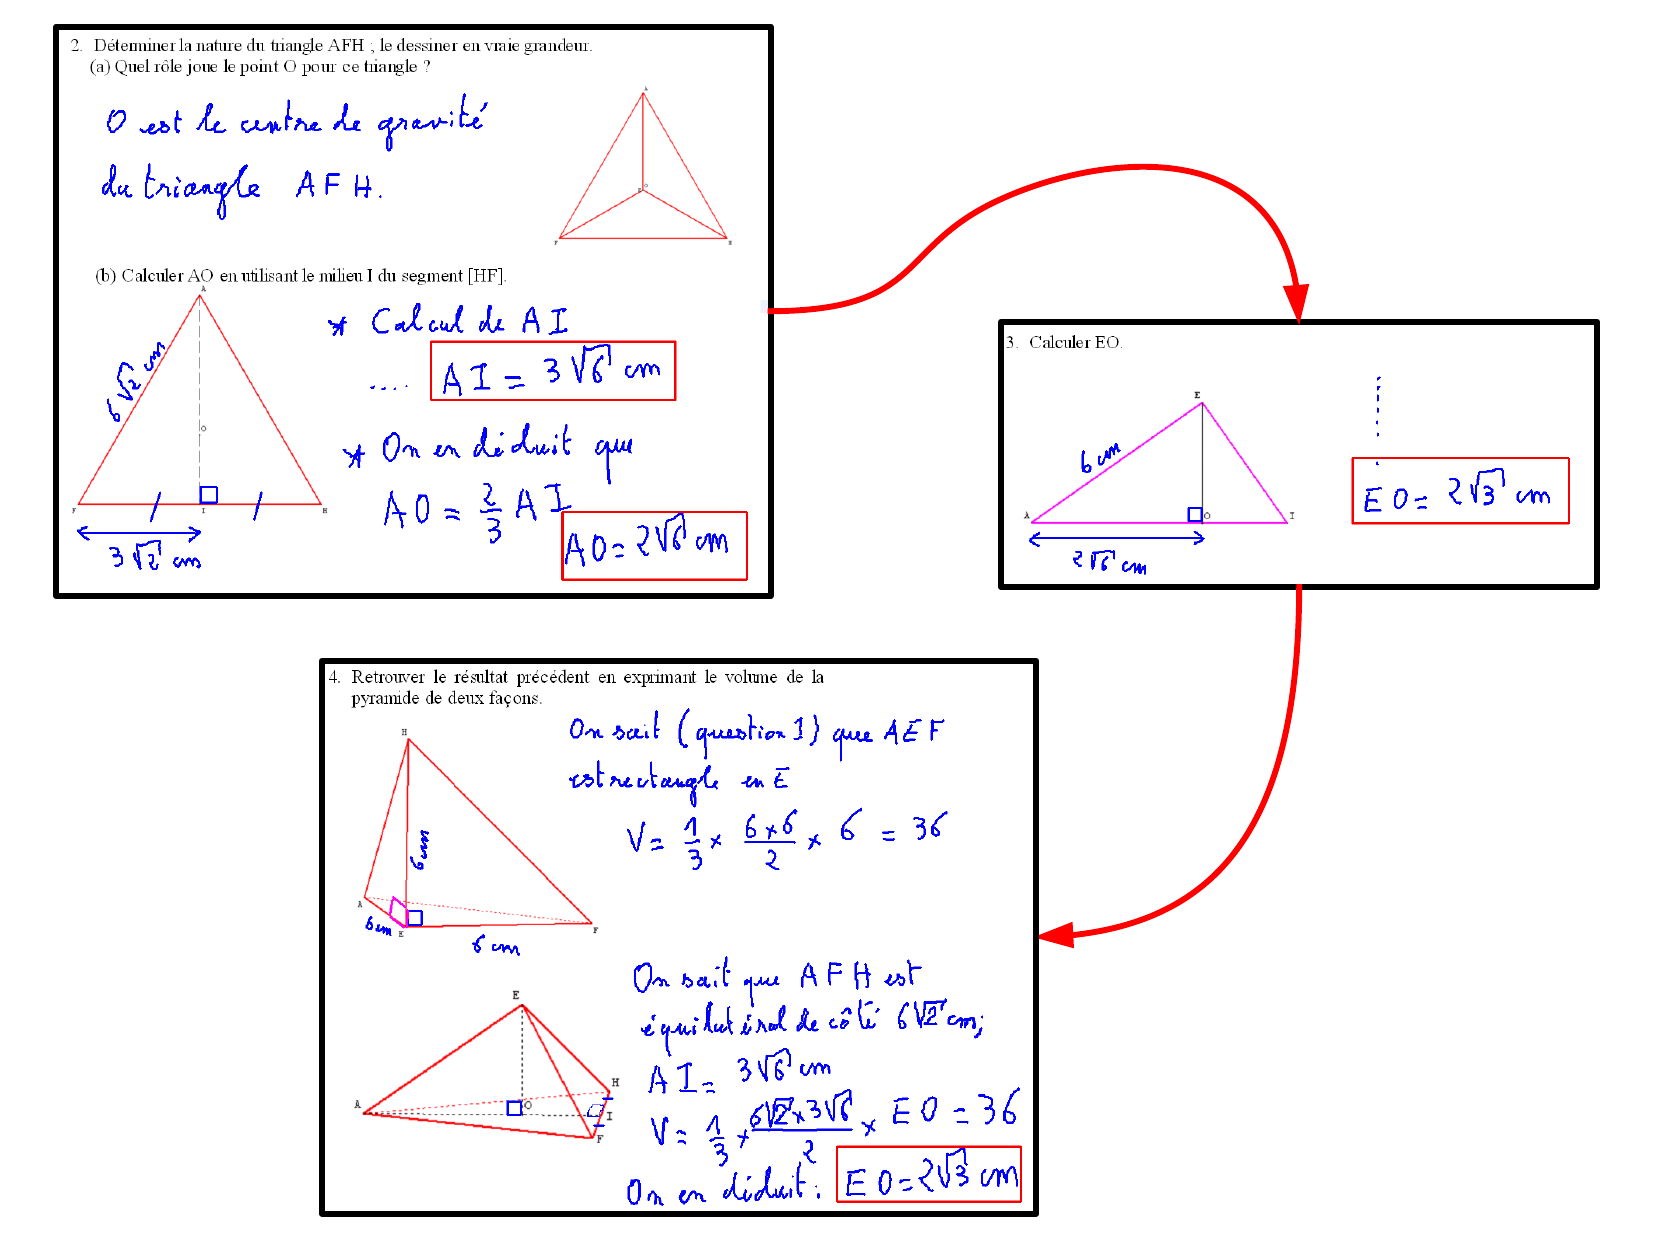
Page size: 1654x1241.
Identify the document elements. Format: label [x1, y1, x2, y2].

picture [324, 663, 1034, 1211]
picture [59, 29, 768, 593]
picture [1003, 324, 1595, 585]
